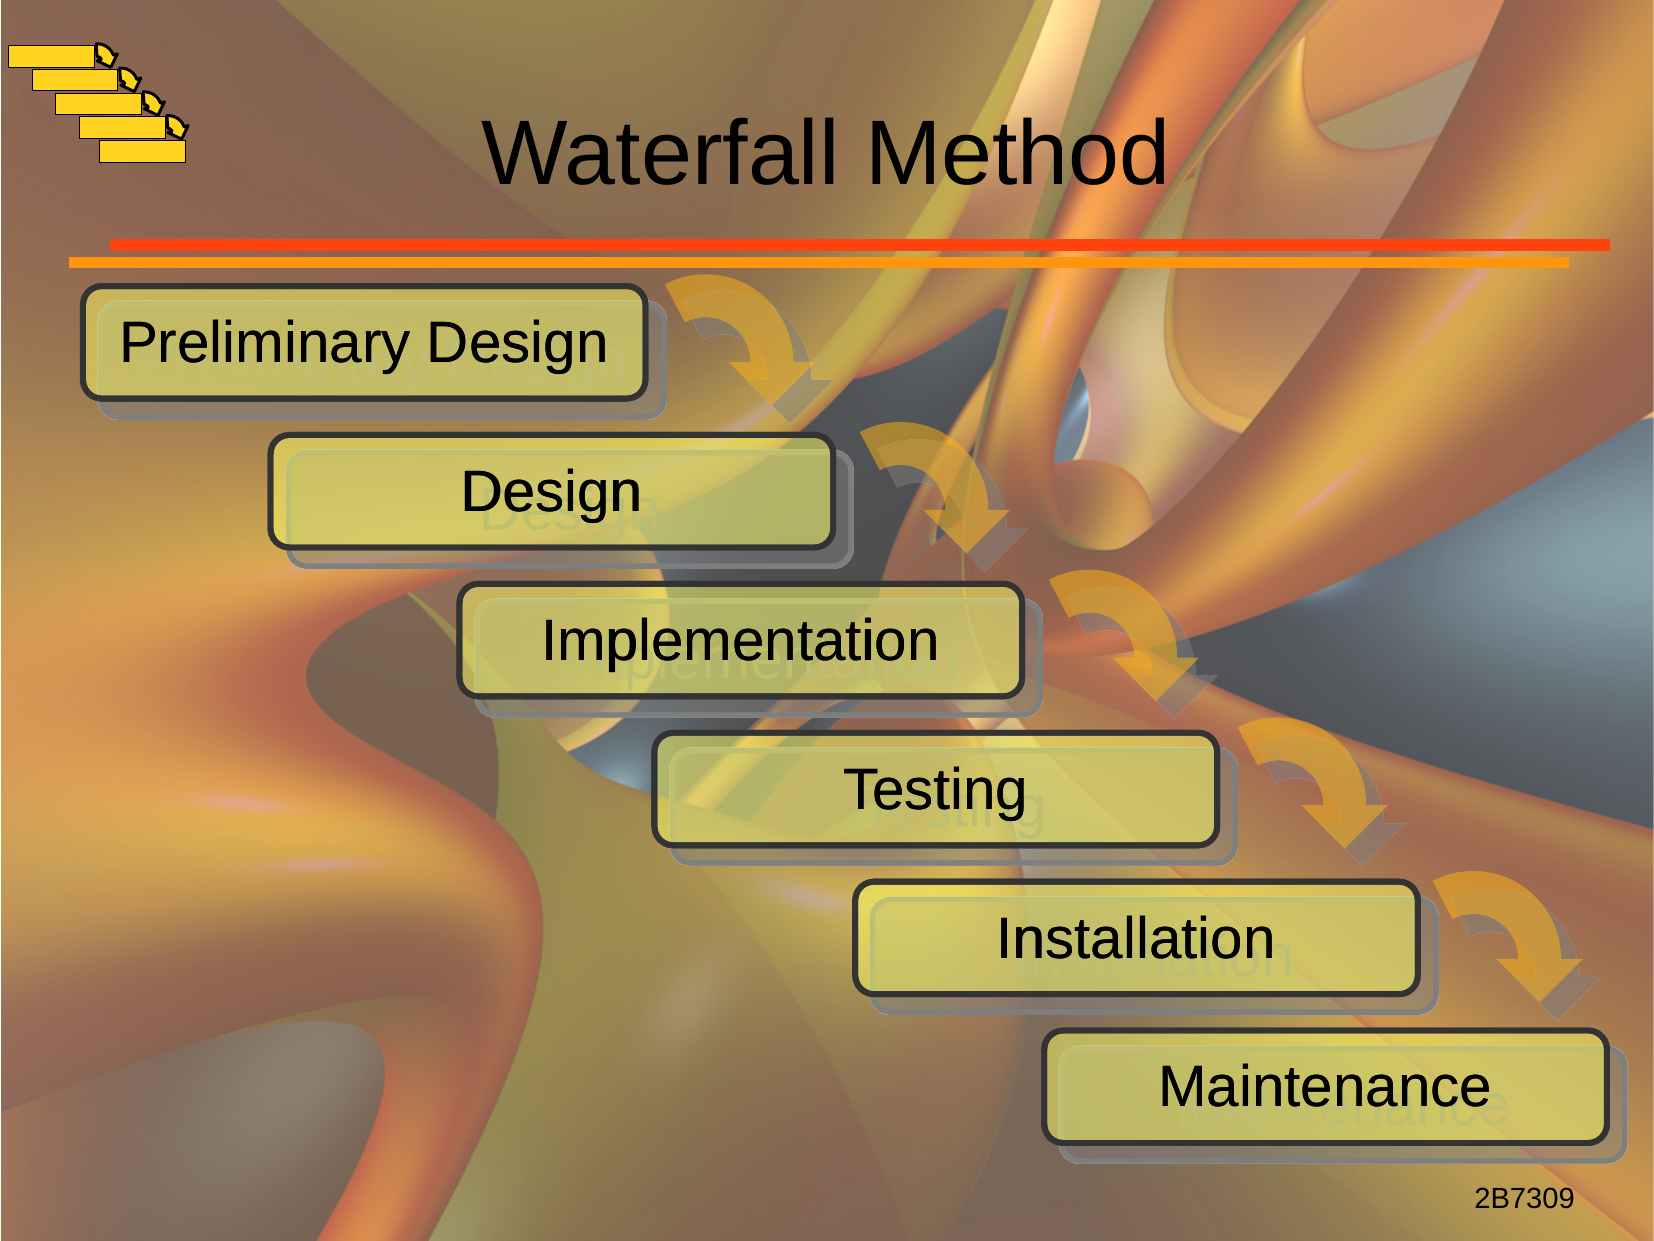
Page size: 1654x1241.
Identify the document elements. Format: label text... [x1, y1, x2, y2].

text_box [1432, 870, 1584, 1003]
text_box [79, 91, 189, 163]
text_box Installation [855, 881, 1418, 995]
text_box [664, 274, 816, 406]
text_box [55, 93, 142, 115]
text_box Preliminary Design [82, 286, 646, 399]
text_box [1048, 569, 1200, 702]
text_box [859, 421, 1011, 554]
text_box [119, 68, 141, 92]
text_box [1237, 717, 1389, 849]
text_box Implementation [459, 583, 1023, 697]
text_box Maintenance [1044, 1030, 1608, 1144]
title Waterfall Method [82, 49, 1571, 257]
text_box [8, 45, 95, 68]
text_box [96, 43, 118, 68]
text_box Testing [654, 732, 1218, 846]
text_box Design [270, 434, 834, 548]
text_box [32, 69, 118, 91]
